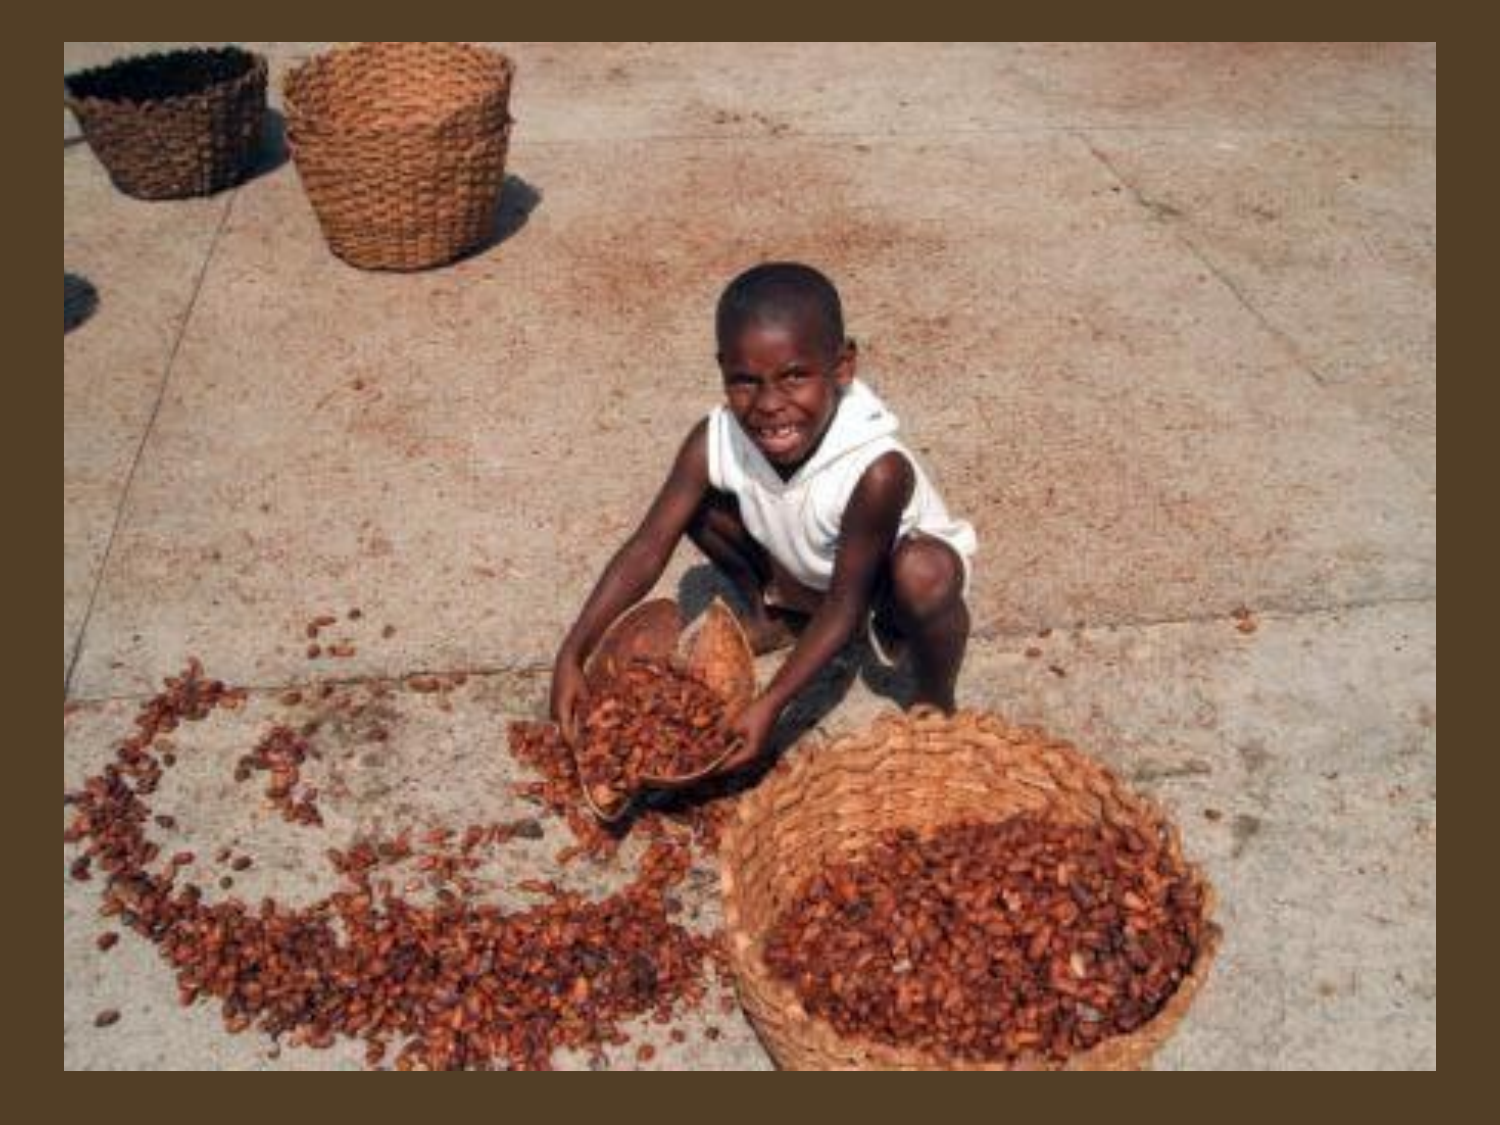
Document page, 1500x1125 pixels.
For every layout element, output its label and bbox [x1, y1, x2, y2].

picture [64, 42, 1436, 1071]
